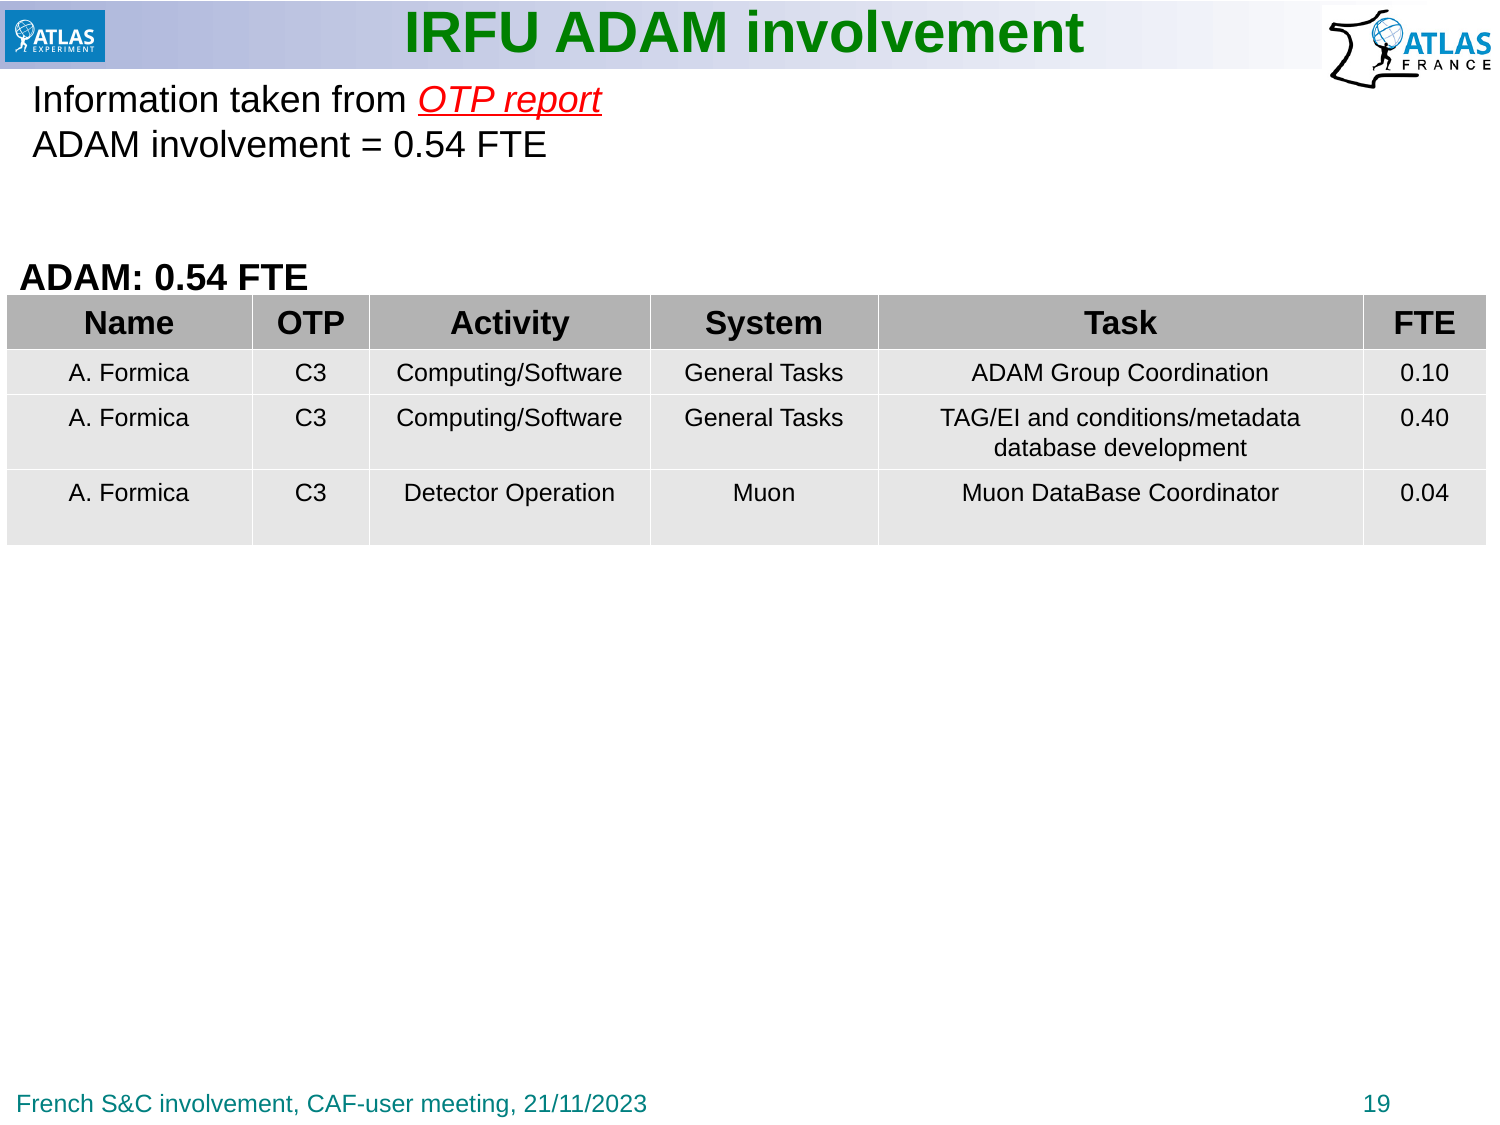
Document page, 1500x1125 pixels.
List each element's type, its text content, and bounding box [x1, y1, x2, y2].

table_header Task [879, 295, 1363, 349]
text_box ADAM: 0.54 FTE [4, 245, 1186, 342]
table_cell Muon DataBase Coordinator [879, 470, 1363, 545]
table_header Activity [370, 342, 650, 349]
text_box IRFU ADAM involvement [5, 0, 1500, 118]
table_cell 0.04 [1364, 470, 1486, 545]
table_cell A. Formica [7, 350, 252, 394]
table_header System [651, 342, 878, 349]
table_cell Muon [651, 470, 878, 545]
table_cell TAG/EI and conditions/metadata database development [879, 395, 1363, 469]
table_cell A. Formica [7, 470, 252, 545]
table_cell 0.10 [1364, 350, 1486, 394]
table_cell C3 [253, 395, 369, 469]
table_cell C3 [253, 470, 369, 545]
table_header OTP [253, 342, 369, 349]
text_box Information taken from OTP report ADAM involvement = 0.54 FTE [17, 67, 1500, 247]
table_cell C3 [253, 350, 369, 394]
table_cell Detector Operation [370, 470, 650, 545]
table_header FTE [1364, 295, 1486, 349]
table_cell 0.40 [1364, 395, 1486, 469]
table_header Name [7, 342, 252, 349]
table_cell General Tasks [651, 350, 878, 394]
table_cell ADAM Group Coordination [879, 350, 1363, 394]
table_cell Computing/Software [370, 350, 650, 394]
table_cell Computing/Software [370, 395, 650, 469]
table_cell A. Formica [7, 395, 252, 469]
table_cell General Tasks [651, 395, 878, 469]
